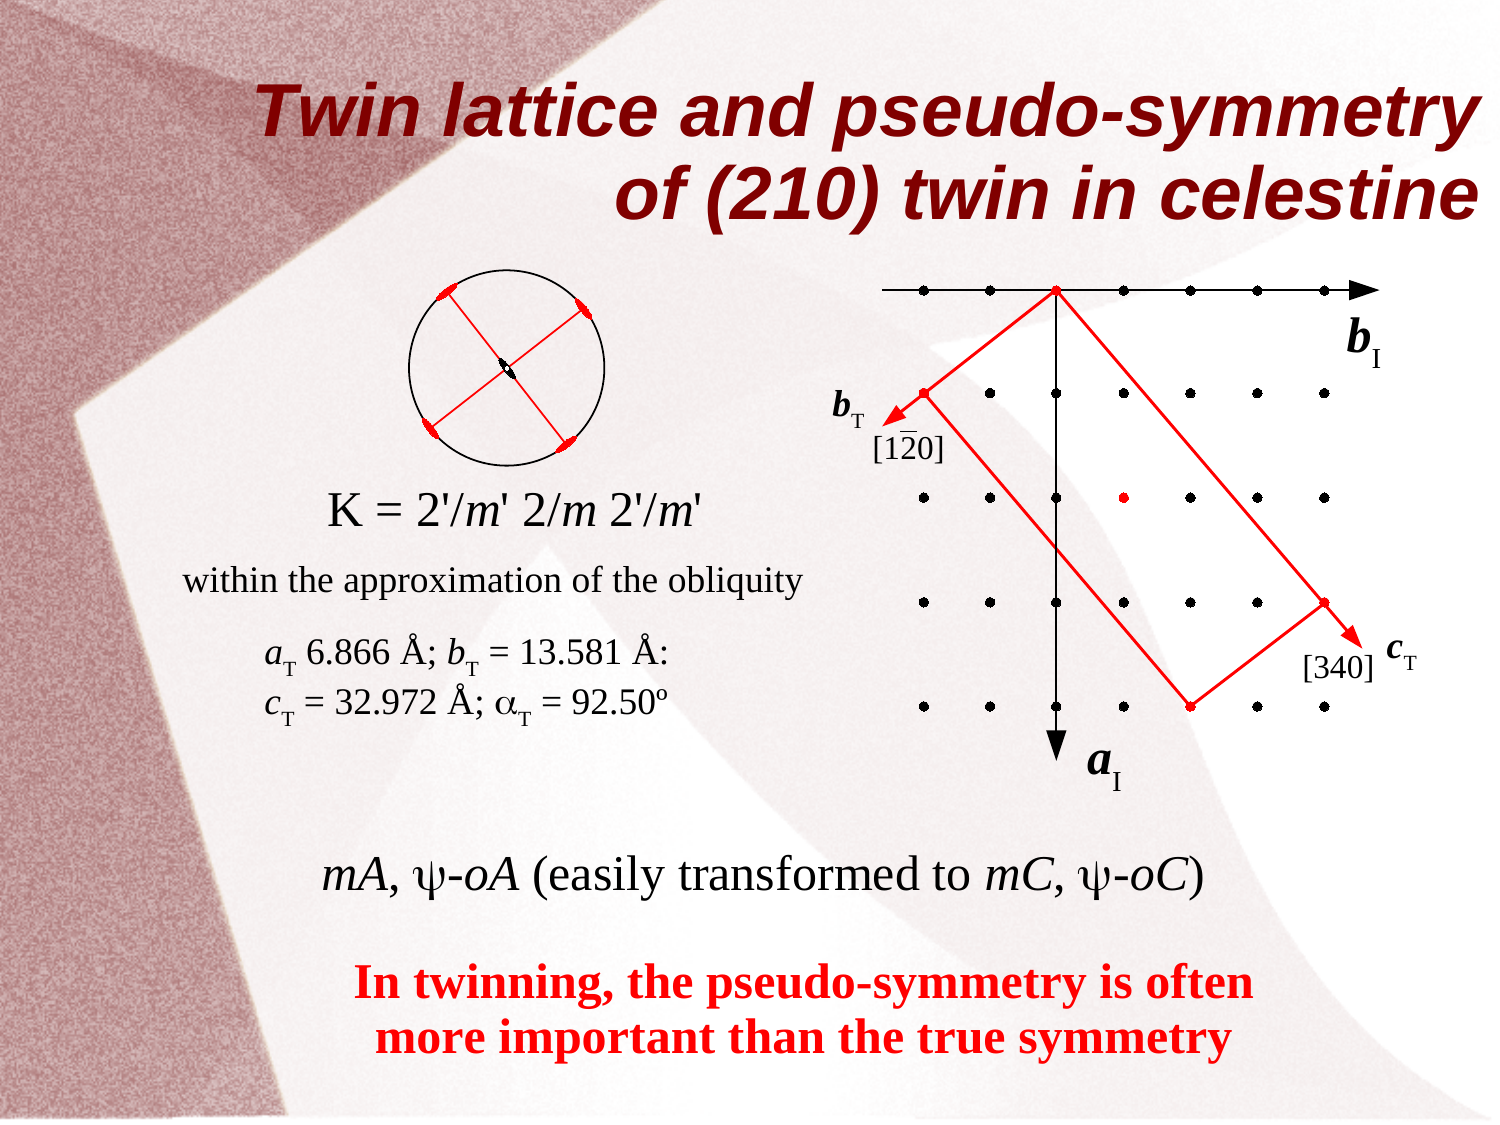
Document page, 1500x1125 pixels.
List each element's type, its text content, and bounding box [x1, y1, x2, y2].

text_box K = 2'/m' 2/m 2'/m' [312, 474, 717, 546]
text_box [985, 701, 995, 712]
text_box cT [1371, 617, 1432, 684]
text_box [919, 492, 929, 503]
text_box [340] [1287, 640, 1390, 694]
text_box [575, 298, 592, 320]
text_box [919, 388, 929, 398]
text_box aI [1072, 723, 1137, 807]
text_box In twinning, the pseudo-symmetry is often more important than the true symmetry [338, 946, 1282, 1075]
text_box [985, 492, 995, 503]
text_box [1119, 285, 1129, 296]
text_box [1252, 492, 1263, 503]
text_box [1119, 388, 1129, 398]
text_box [1185, 492, 1196, 503]
text_box [436, 283, 458, 301]
text_box [1319, 597, 1330, 608]
text_box mA, y-oA (easily transformed to mC, y-oC) [306, 838, 1220, 915]
text_box [422, 418, 439, 439]
text_box [1119, 597, 1129, 608]
text_box [985, 388, 995, 398]
text_box [1185, 388, 1196, 398]
text_box [1319, 388, 1330, 398]
text_box [120] [857, 422, 961, 476]
text_box [1051, 285, 1061, 296]
title Twin lattice and pseudo-symmetry of (210) twin in celestine [242, 65, 1481, 239]
text_box [498, 358, 516, 379]
text_box [1252, 388, 1263, 398]
text_box [1051, 388, 1061, 398]
text_box [1051, 597, 1061, 608]
text_box [985, 285, 995, 296]
text_box [1252, 597, 1263, 608]
text_box [919, 701, 929, 712]
text_box [1051, 701, 1061, 712]
text_box [1185, 285, 1196, 296]
text_box [919, 597, 929, 608]
text_box bT [817, 375, 880, 442]
picture [0, 0, 1500, 1125]
text_box [919, 285, 929, 296]
text_box [1319, 285, 1330, 296]
text_box [555, 436, 577, 453]
text_box [1185, 597, 1196, 608]
text_box within the approximation of the obliquity [167, 551, 826, 610]
text_box bI [1331, 300, 1397, 384]
text_box [1185, 701, 1196, 712]
text_box [1051, 492, 1061, 503]
text_box [1252, 701, 1263, 712]
text_box [1252, 285, 1263, 296]
text_box [1119, 492, 1129, 503]
text_box [1319, 492, 1330, 503]
text_box [985, 597, 995, 608]
text_box [1119, 701, 1129, 712]
text_box aT 6.866 Å; bT = 13.581 Å: cT = 32.972 Å; aT = 92.50º [249, 623, 694, 745]
text_box [1319, 701, 1330, 712]
